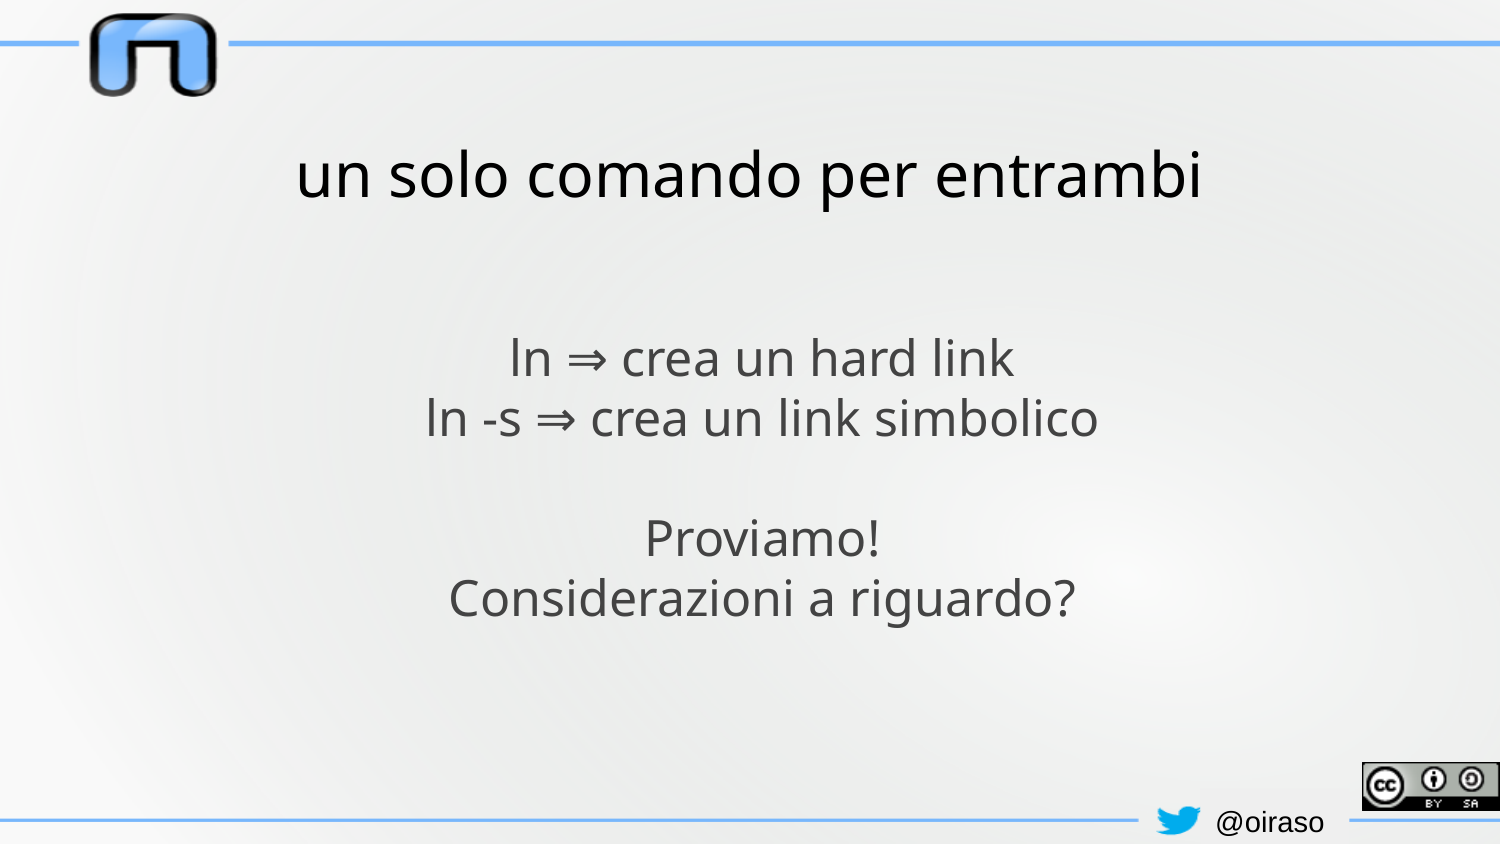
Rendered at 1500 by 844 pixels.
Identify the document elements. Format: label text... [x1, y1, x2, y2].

picture [0, 0, 1500, 844]
text_box @oirasor [1200, 788, 1350, 844]
title un solo comando per entrambi [112, 116, 1388, 225]
subtitle ln ⇒ crea un hard link ln -s ⇒ crea un link simbolico Proviamo! Considerazioni a riguardo? [125, 310, 1400, 680]
